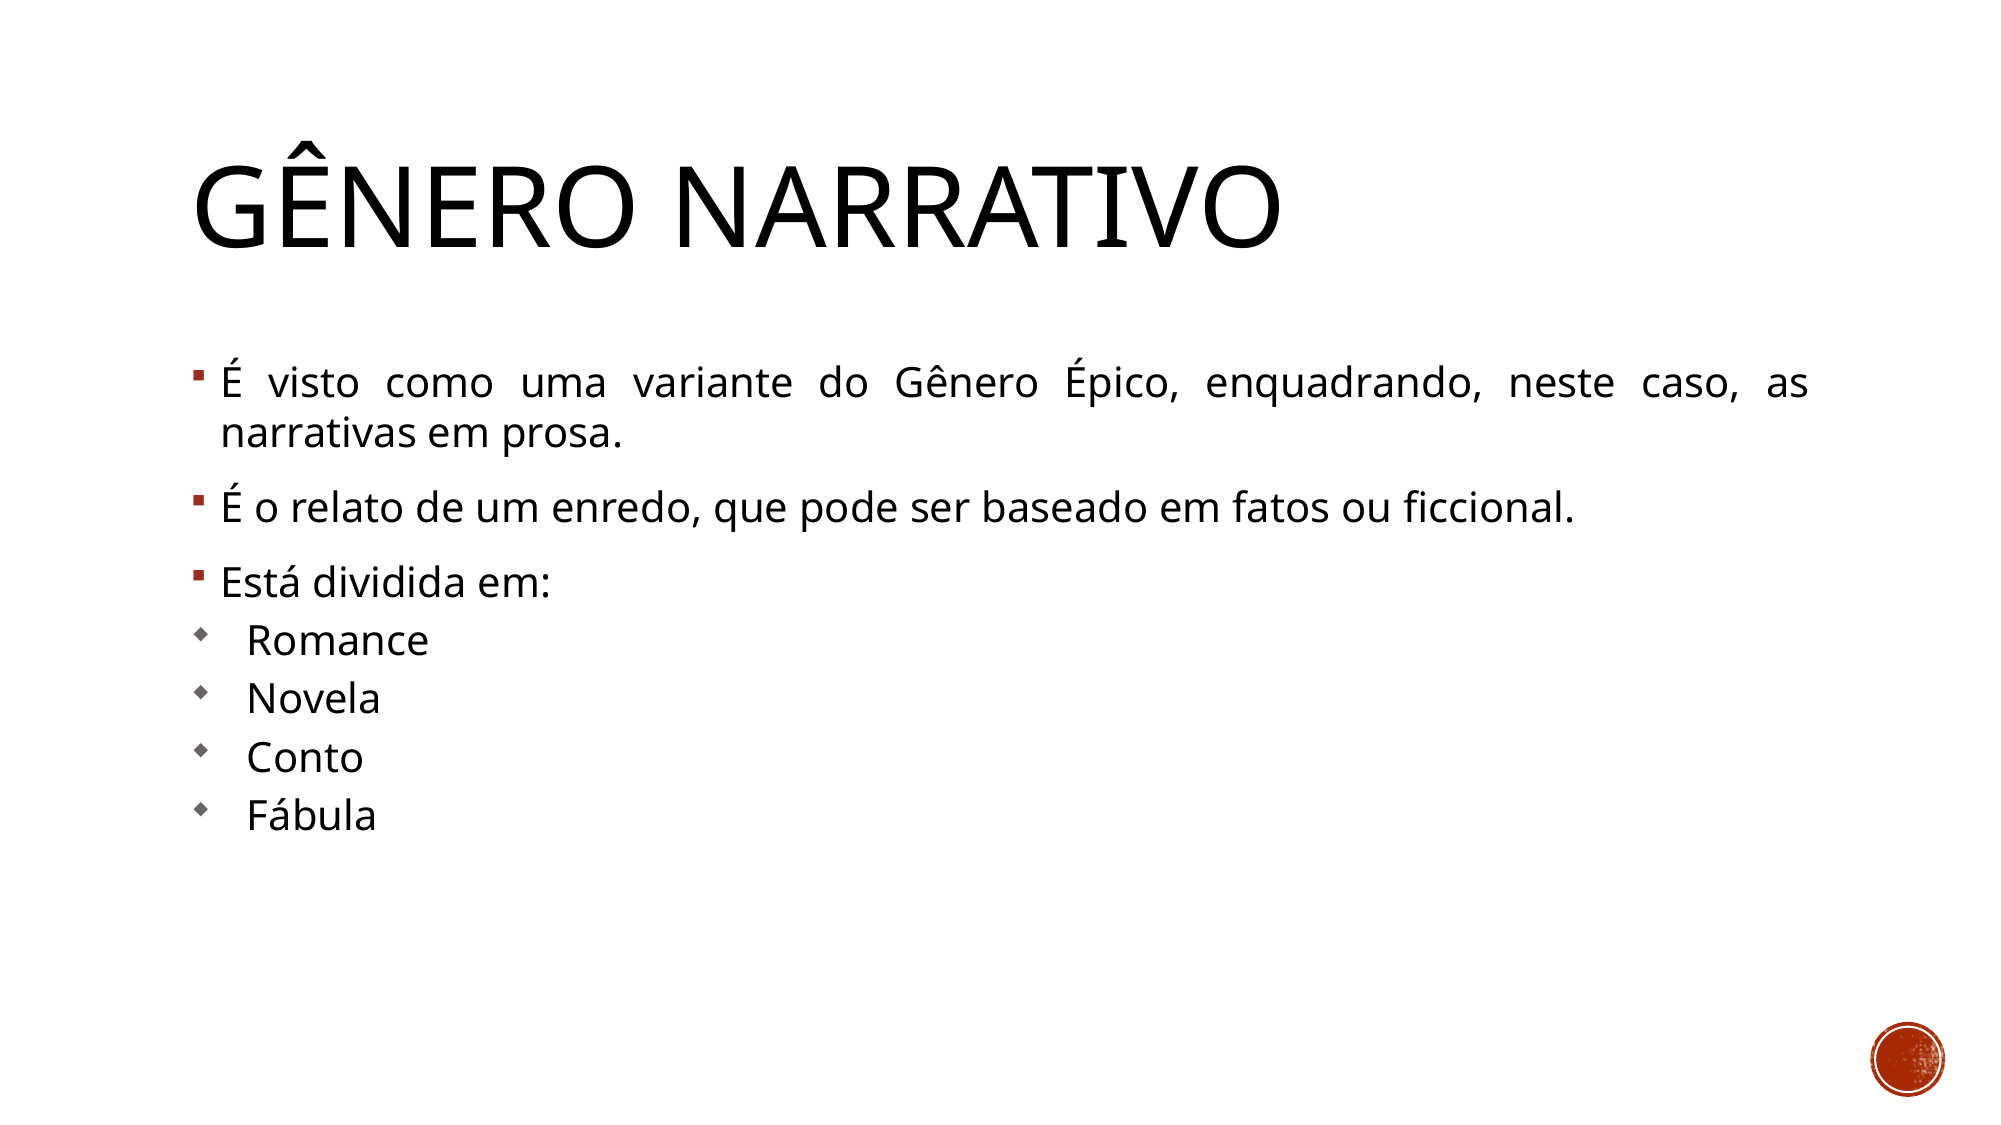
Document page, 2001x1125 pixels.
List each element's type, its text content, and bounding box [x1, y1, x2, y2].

title Gênero narrativo [175, 79, 1826, 344]
list É visto como uma variante do Gênero Épico, enquadrando, neste caso, as narrativas em prosa. É o relato de um enredo, que pode ser baseado em fatos ou ficcional. Está dividida em: Romance Novela Conto Fábula [175, 348, 1826, 1013]
picture [1870, 1021, 1946, 1097]
